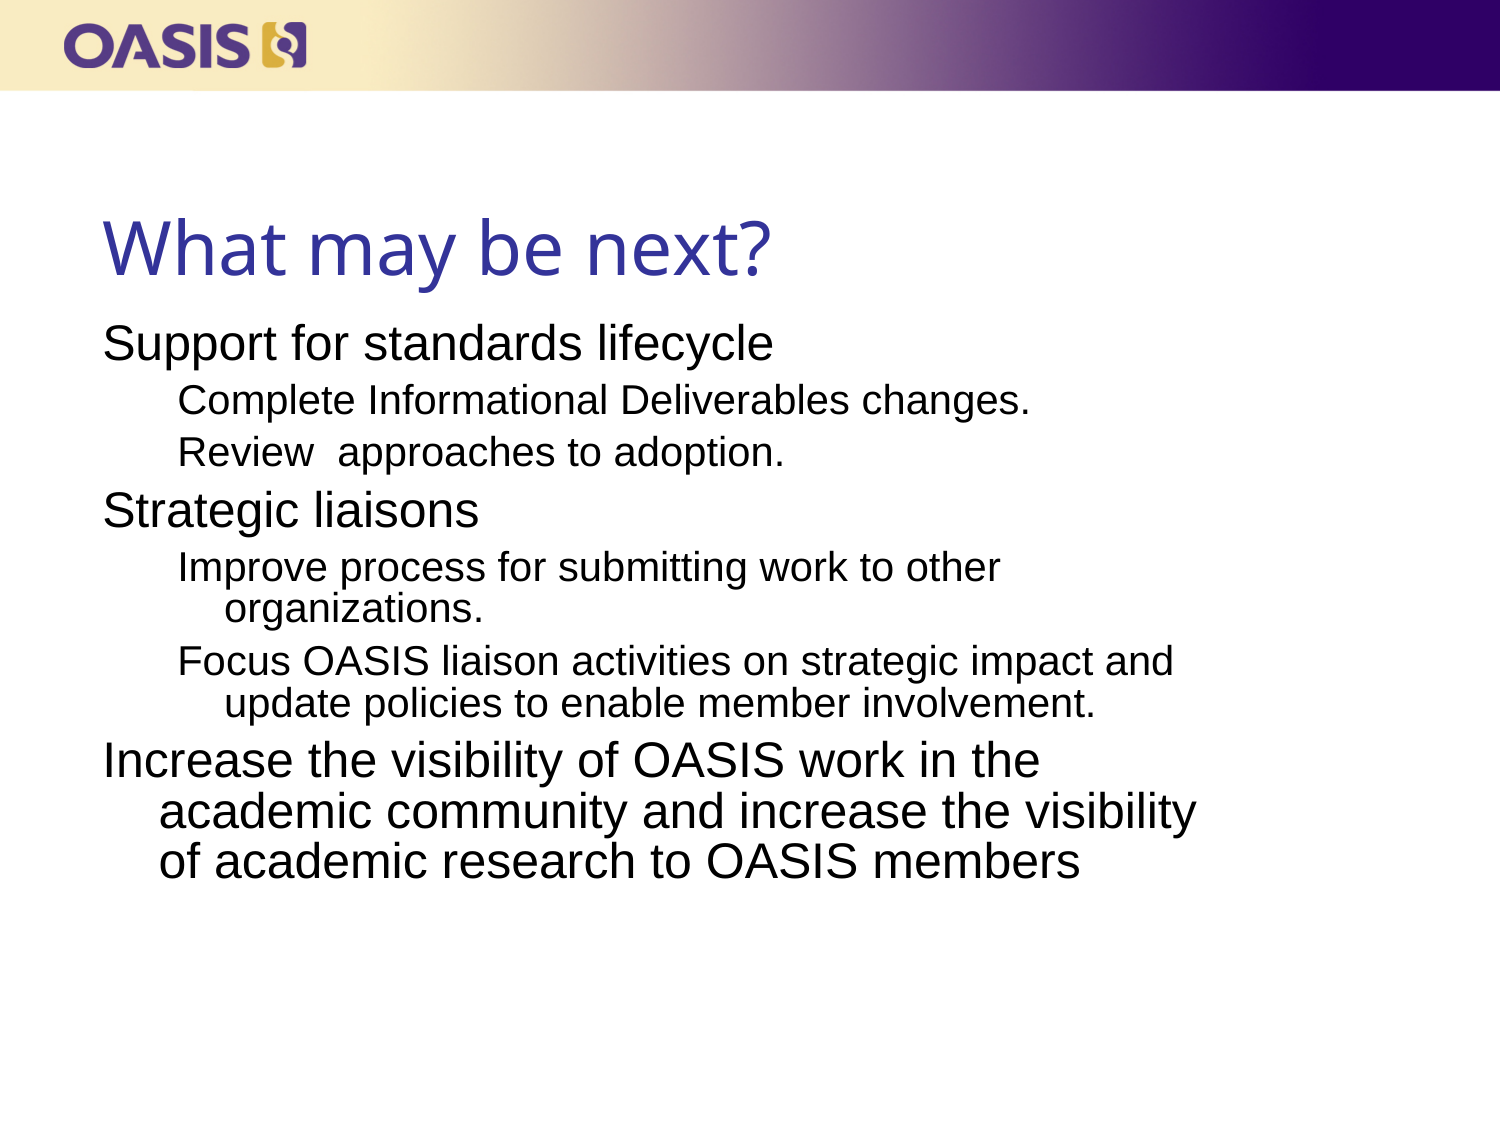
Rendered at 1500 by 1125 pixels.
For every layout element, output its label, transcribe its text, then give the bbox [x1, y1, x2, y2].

list Support for standards lifecycle Complete Informational Deliverables changes. Review approaches to adoption. Strategic liaisons Improve process for submitting work to other organizations. Focus OASIS liaison activities on strategic impact and update policies to enable member involvement. Increase the visibility of OASIS work in the academic community and increase the visibility of academic research to OASIS members [87, 312, 1263, 997]
picture [0, 0, 1500, 1125]
title What may be next? [87, 112, 1238, 300]
